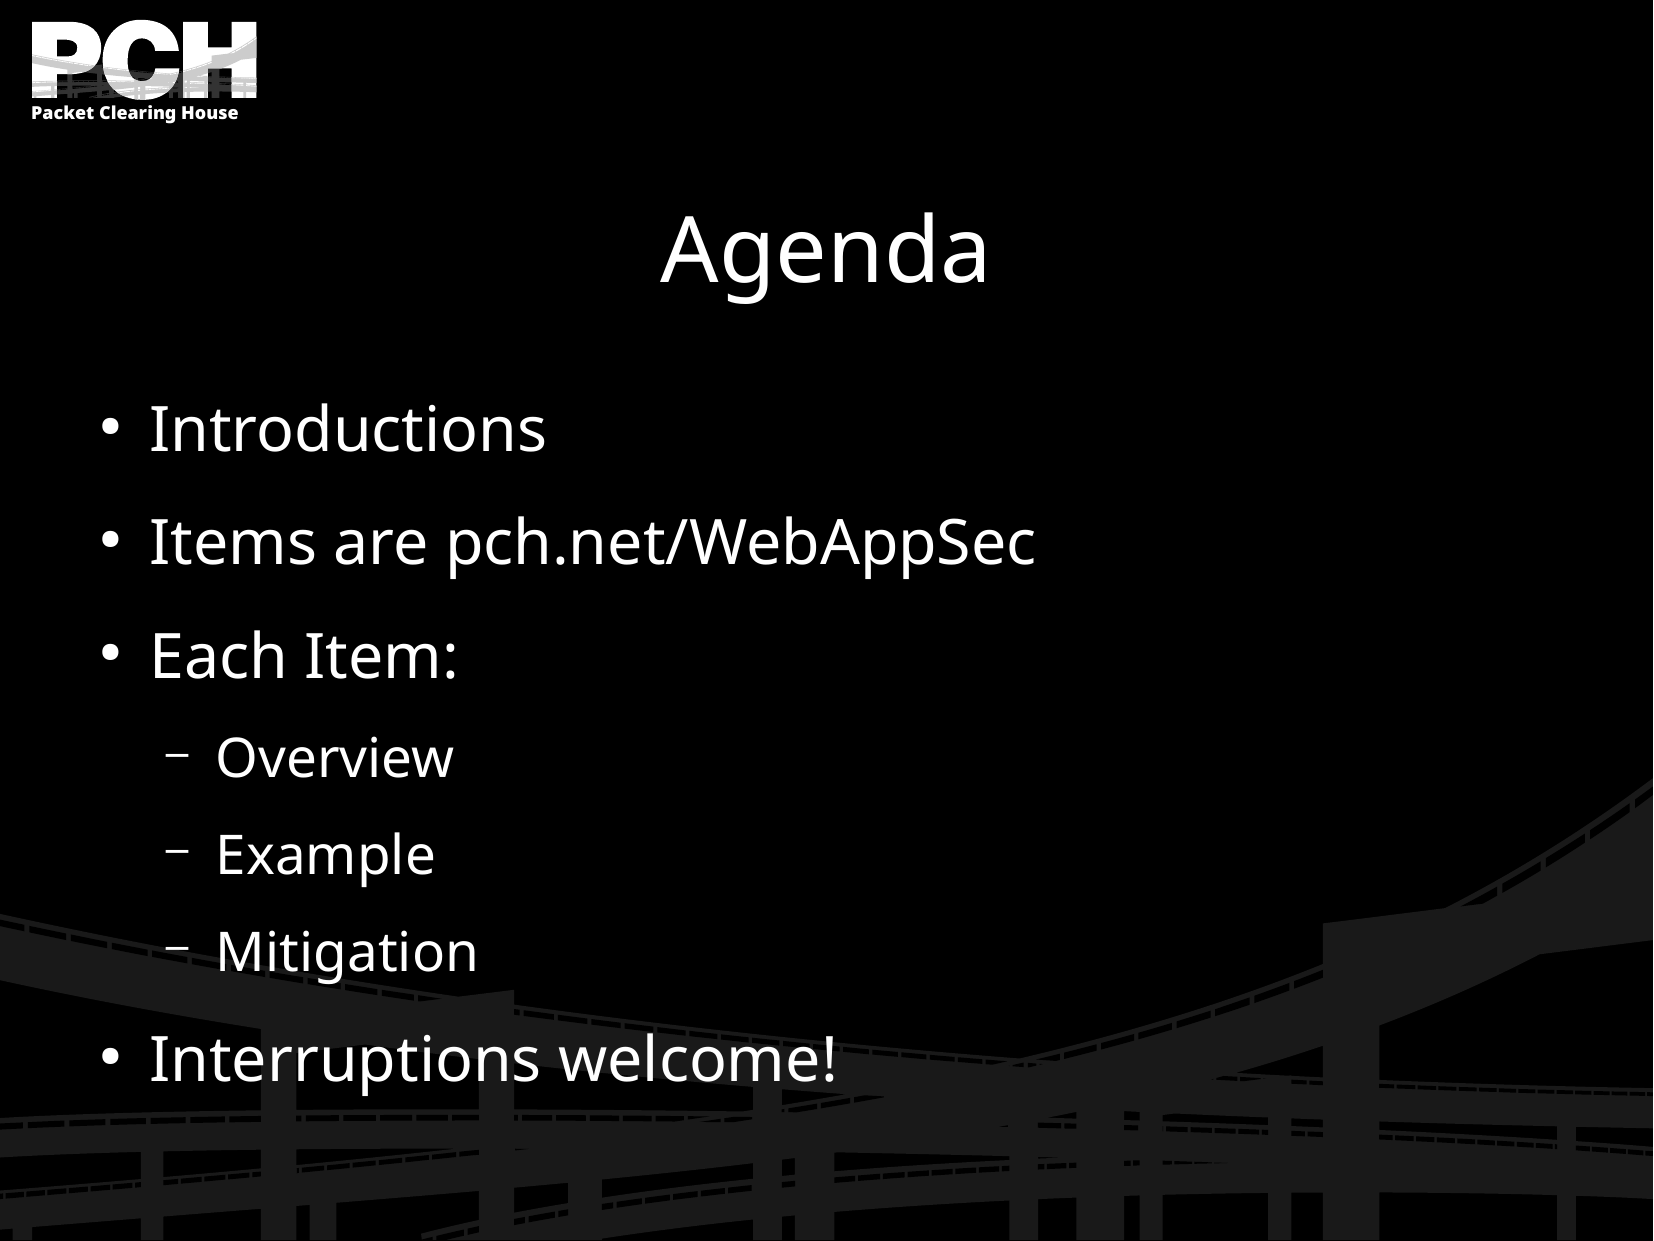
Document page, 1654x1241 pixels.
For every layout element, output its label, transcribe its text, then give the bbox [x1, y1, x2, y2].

list Introductions Items are pch.net/WebAppSec Each Item: Overview Example Mitigation Interruptions welcome! [82, 384, 1571, 1105]
title Agenda [82, 143, 1571, 352]
